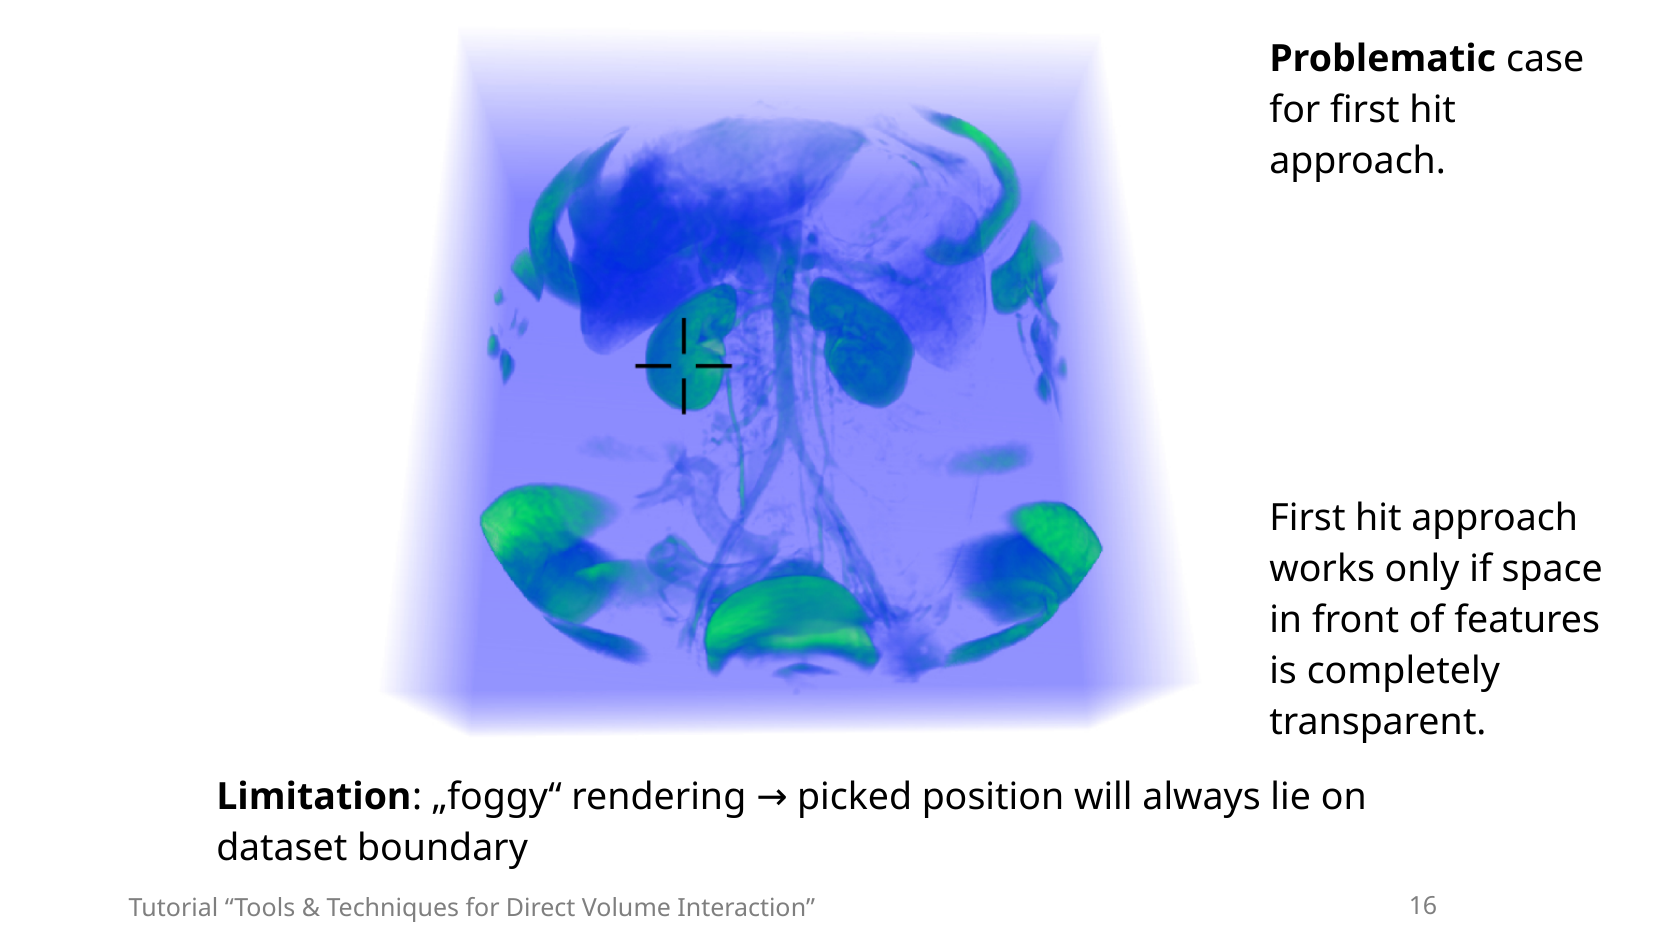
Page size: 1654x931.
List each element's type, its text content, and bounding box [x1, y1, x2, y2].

text_box Limitation: „foggy“ rendering → picked position will always lie on dataset boundary [201, 762, 1186, 866]
text_box Problematic case for first hit approach. First hit approach works only if space in front of features is completely transparent. [1254, 23, 1643, 831]
picture [354, 0, 1243, 780]
